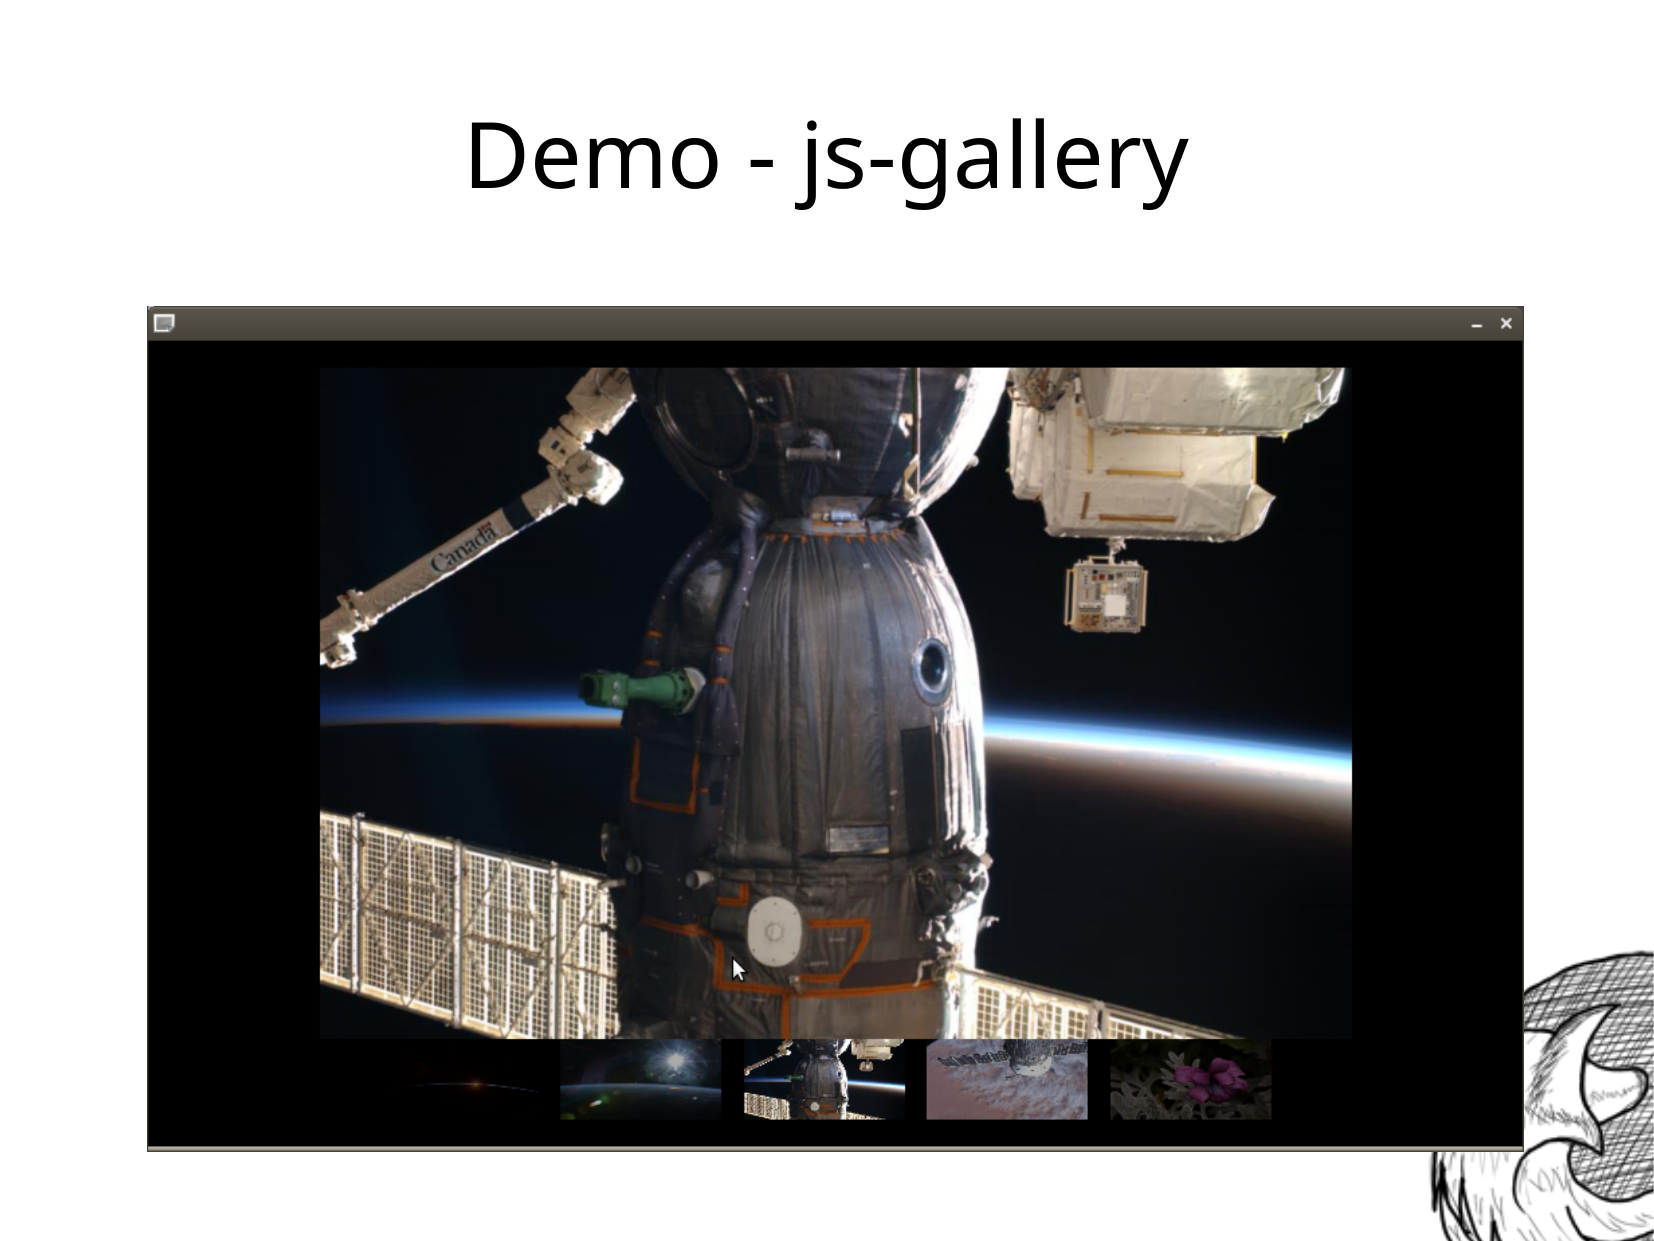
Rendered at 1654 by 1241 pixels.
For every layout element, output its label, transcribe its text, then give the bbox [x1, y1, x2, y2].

picture [147, 306, 1654, 1241]
title Demo - js-gallery [82, 49, 1571, 257]
